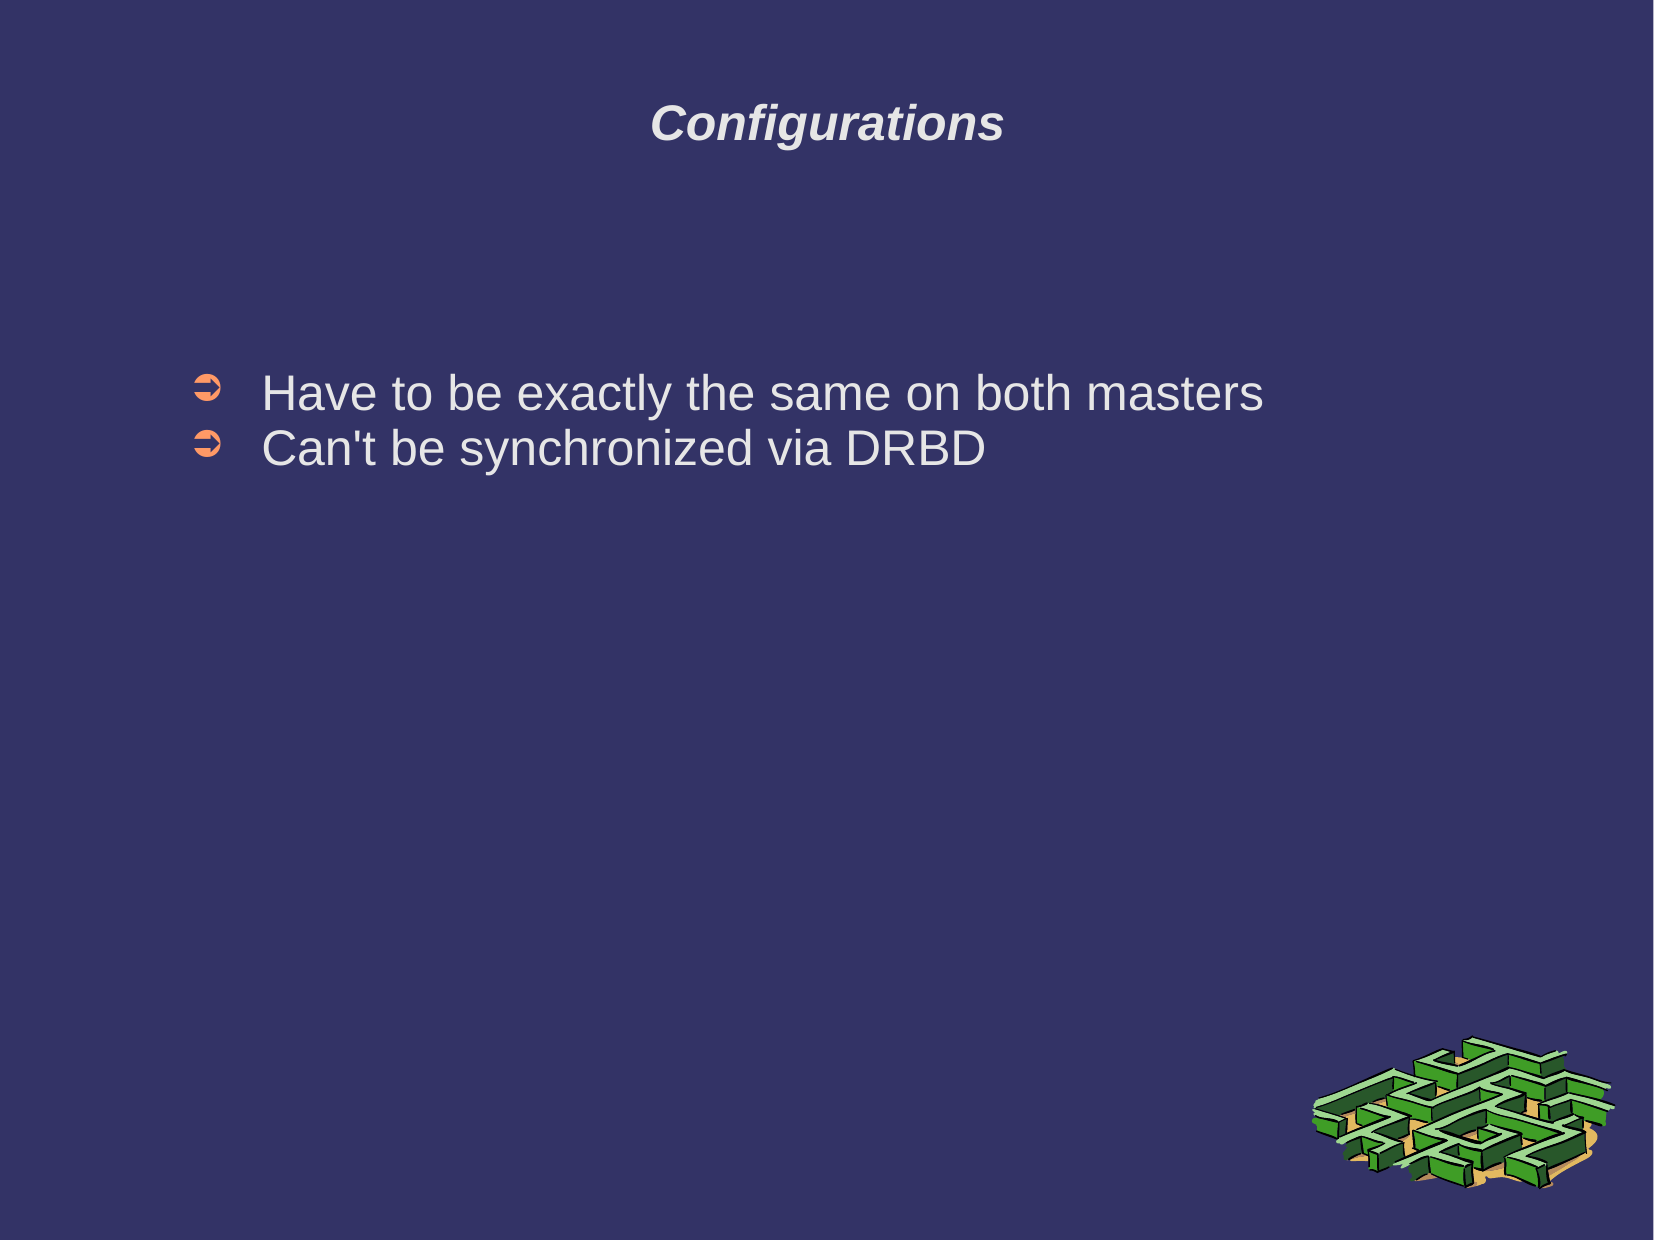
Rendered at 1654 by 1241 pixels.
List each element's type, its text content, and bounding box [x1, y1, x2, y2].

list Have to be exactly the same on both masters Can't be synchronized via DRBD [178, 364, 1570, 1085]
title Configurations [121, 19, 1534, 227]
